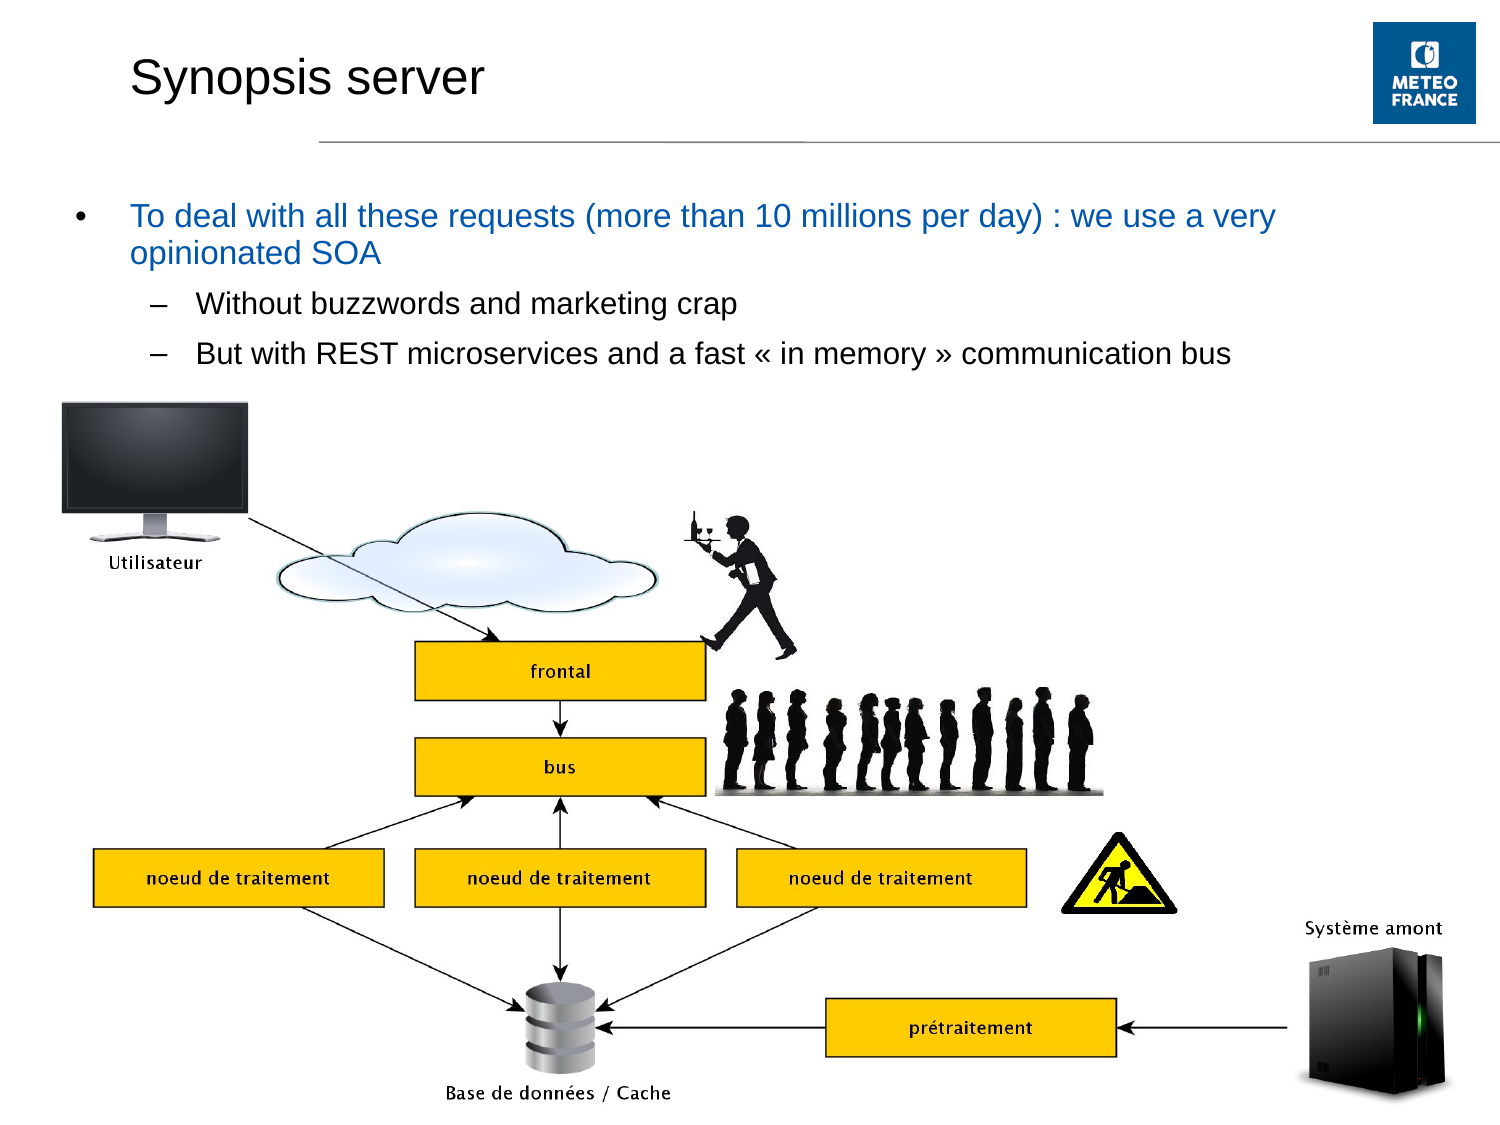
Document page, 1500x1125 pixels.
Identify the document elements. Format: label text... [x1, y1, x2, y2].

list To deal with all these requests (more than 10 millions per day) : we use a very opinionated SOA Without buzzwords and marketing crap But with REST microservices and a fast « in memory » communication bus [75, 197, 1425, 401]
text_box [61, 401, 1457, 1106]
title Synopsis server [129, 23, 1500, 141]
